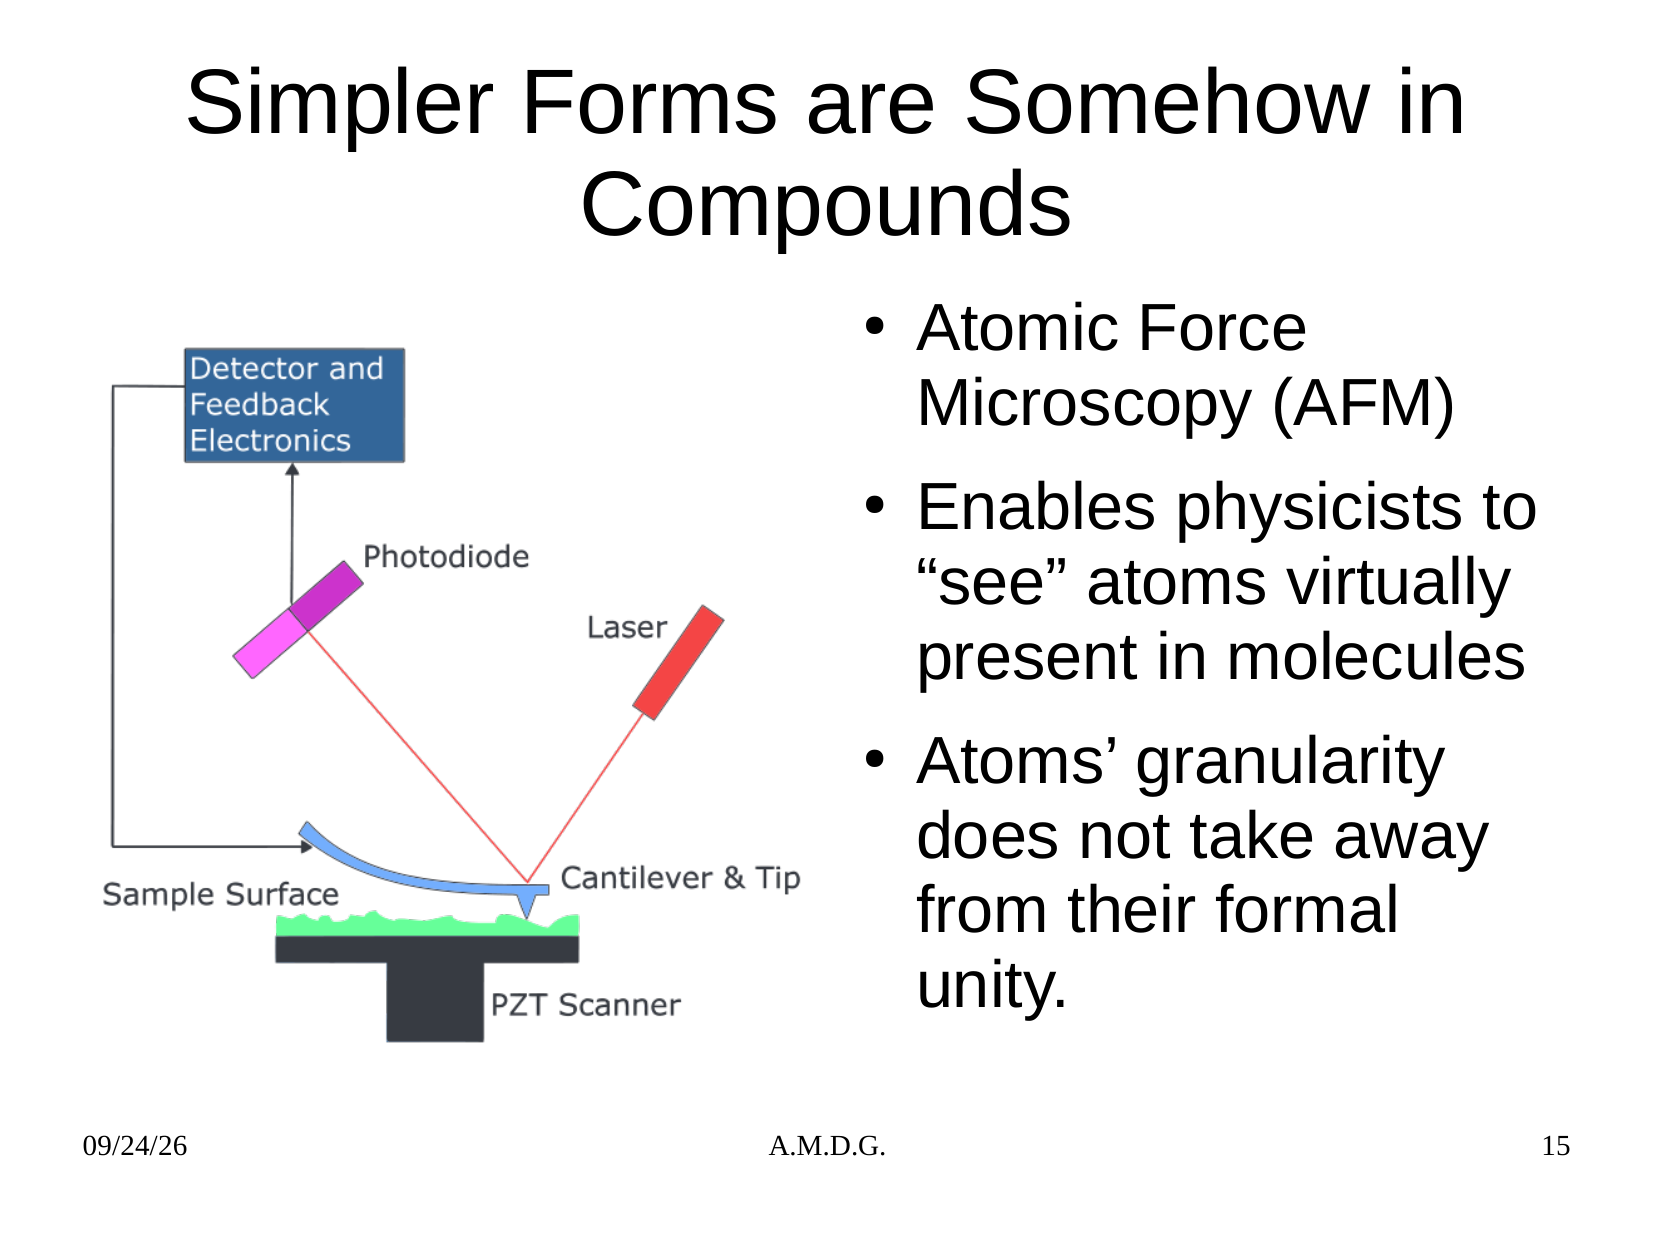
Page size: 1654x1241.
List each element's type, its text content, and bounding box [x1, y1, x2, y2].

title Simpler Forms are Somehow in Compounds [82, 49, 1571, 257]
picture [82, 324, 809, 1075]
list Atomic Force Microscopy (AFM) Enables physicists to “see” atoms virtually present in molecules Atoms’ granularity does not take away from their formal unity. [845, 290, 1572, 1109]
